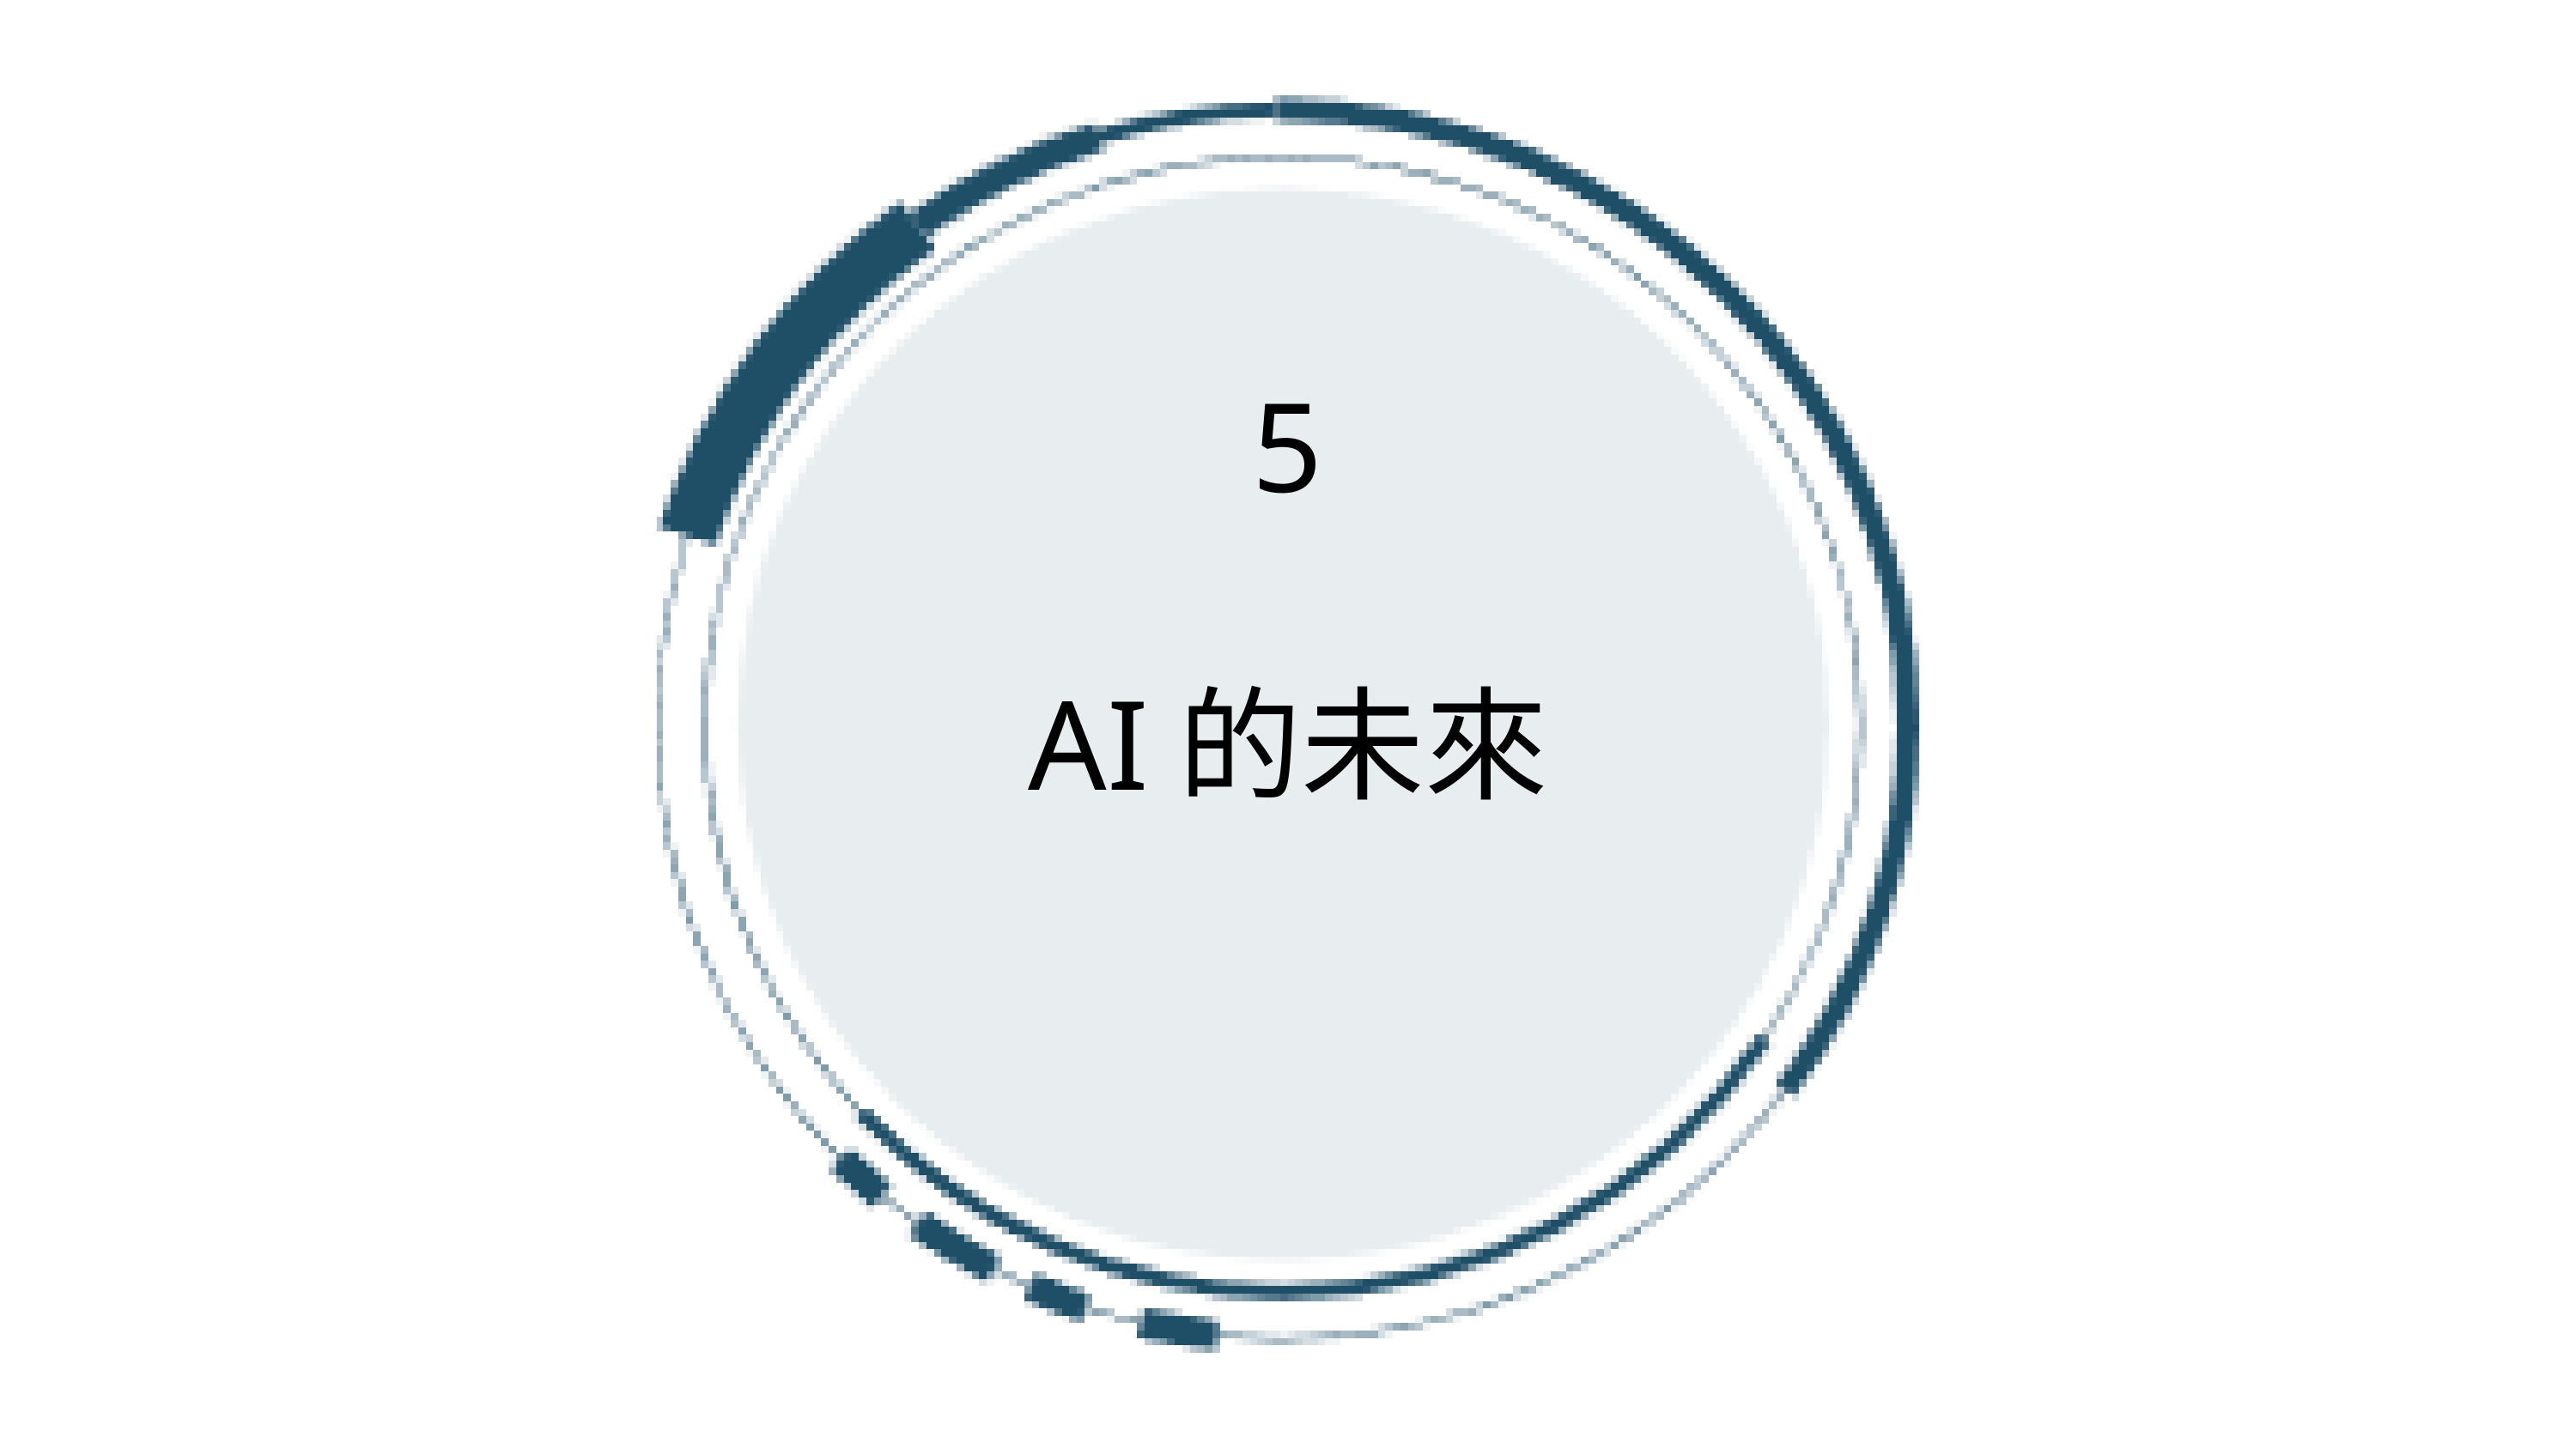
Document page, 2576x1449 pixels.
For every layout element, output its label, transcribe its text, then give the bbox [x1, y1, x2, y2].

text_box AI的未來 [769, 641, 1807, 809]
text_box 5 [1222, 344, 1354, 512]
text_box [656, 88, 1920, 1361]
